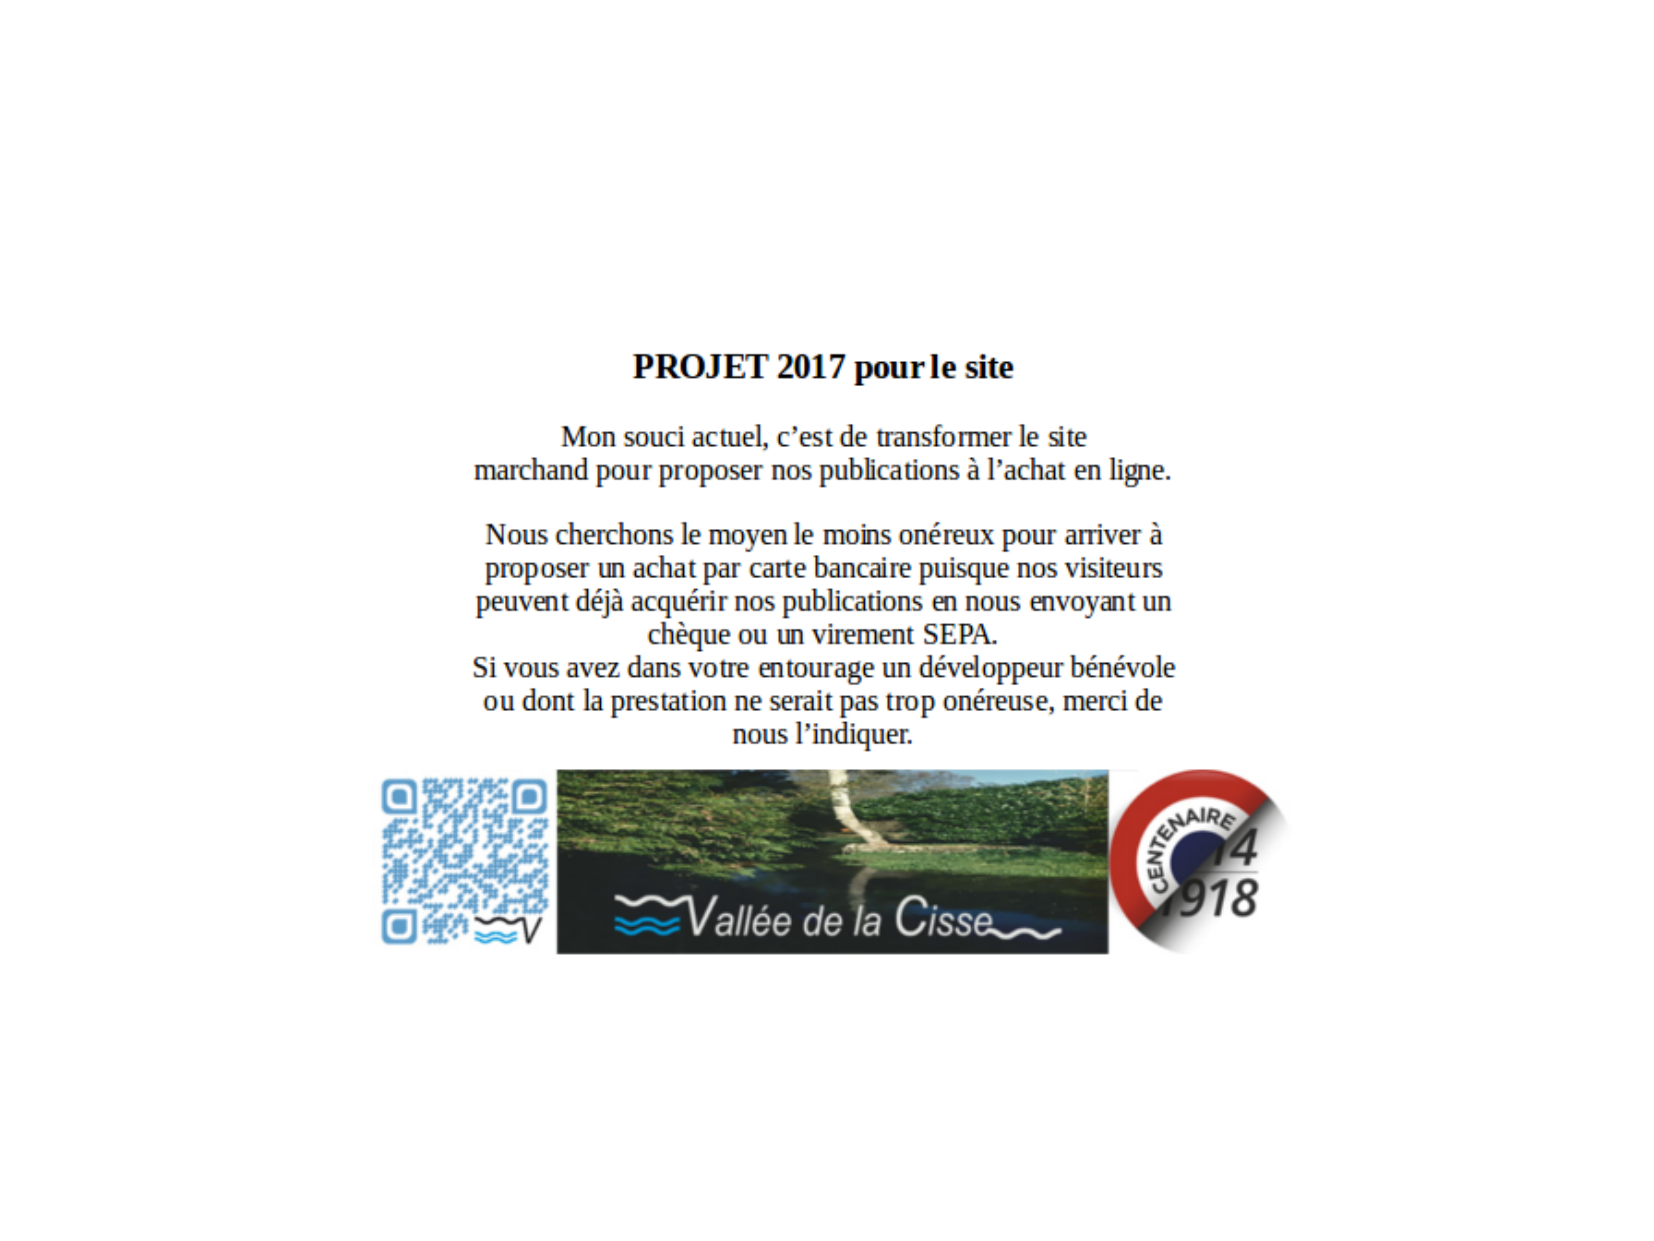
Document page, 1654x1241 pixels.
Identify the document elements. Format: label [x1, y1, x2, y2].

picture [312, 290, 1342, 1010]
